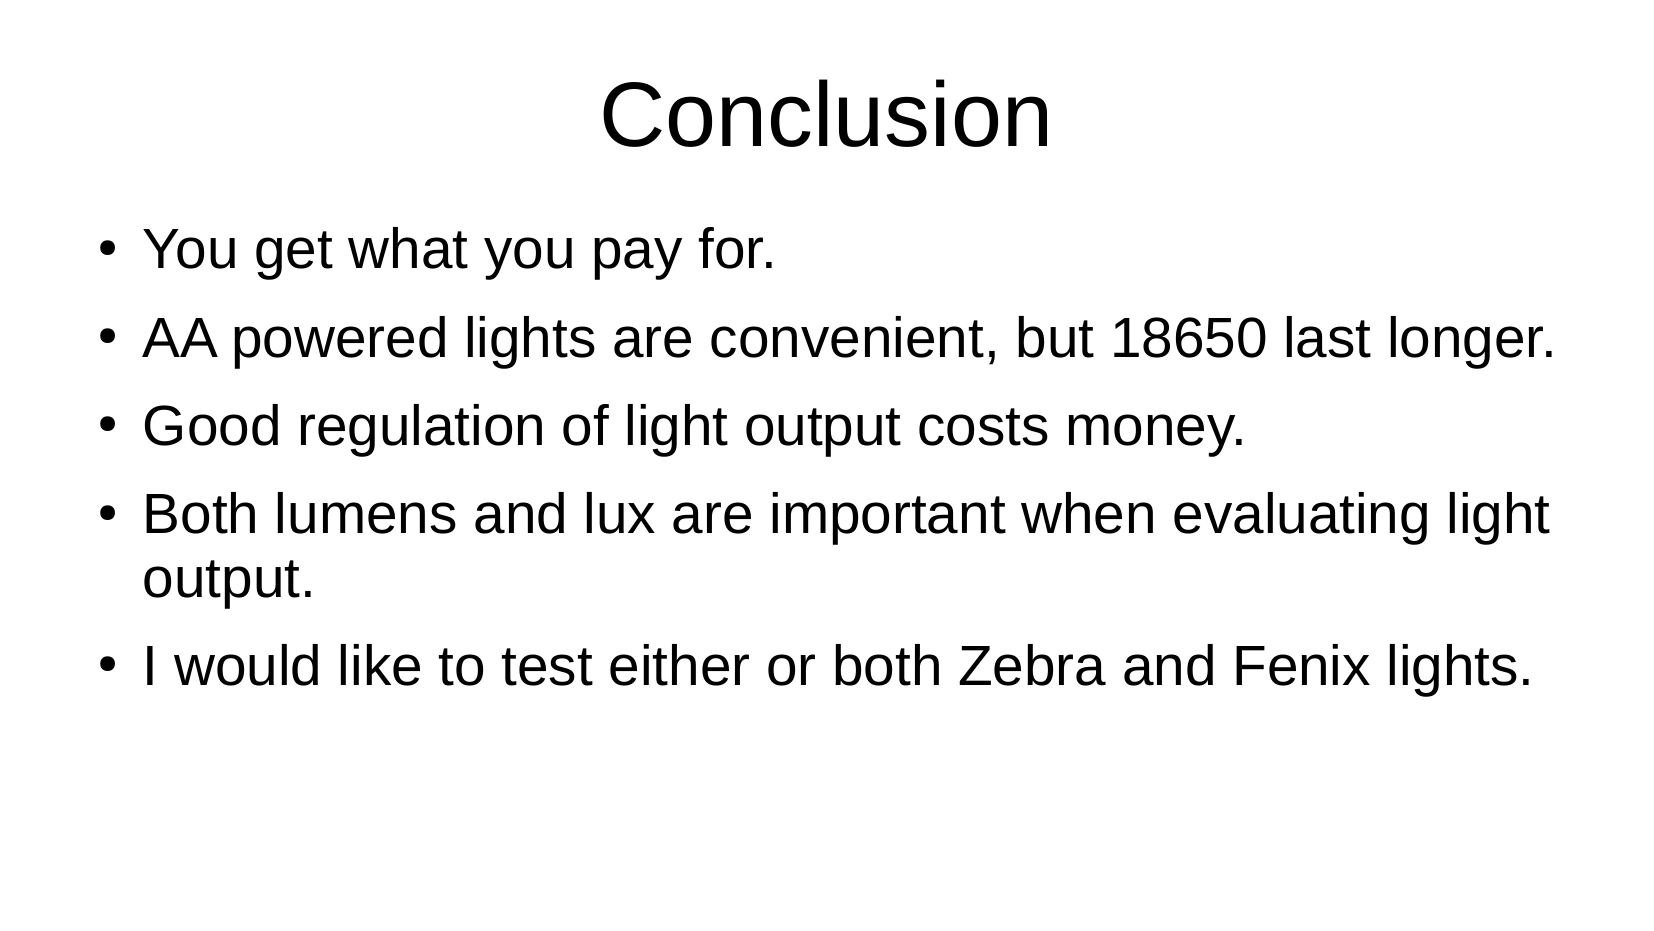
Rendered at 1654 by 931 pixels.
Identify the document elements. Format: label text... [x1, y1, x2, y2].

title Conclusion [82, 37, 1571, 193]
list You get what you pay for. AA powered lights are convenient, but 18650 last longer. Good regulation of light output costs money. Both lumens and lux are important when evaluating light output. I would like to test either or both Zebra and Fenix lights. [82, 217, 1571, 758]
